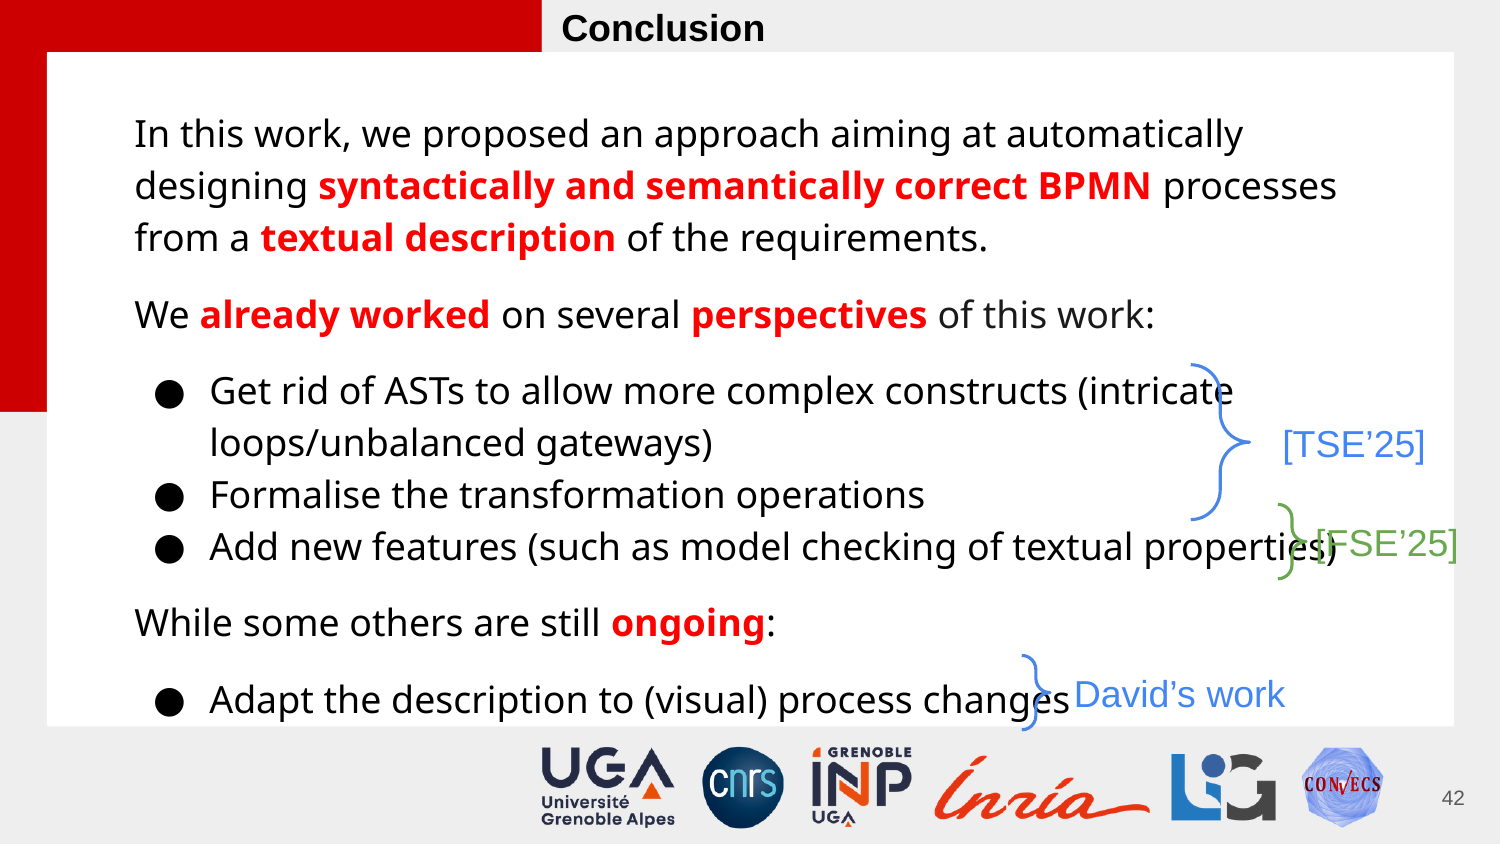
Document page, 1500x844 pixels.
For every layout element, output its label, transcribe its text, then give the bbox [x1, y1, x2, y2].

slide_number <numéro> [1389, 764, 1480, 830]
text_box Conclusion [546, 0, 1441, 55]
text_box David’s work [1041, 665, 1318, 720]
text_box [FSE’25] [1286, 514, 1488, 569]
text_box [TSE’25] [1249, 415, 1459, 470]
text_box In this work, we proposed an approach aiming at automatically designing syntactically and semantically correct BPMN processes from a textual description of the requirements. We already worked on several perspectives of this work: Get rid of ASTs to allow more complex constructs (intricate loops/unbalanced gateways) Formalise the transformation operations Add new features (such as model checking of textual properties) While some others are still ongoing: Adapt the description to (visual) process changes [119, 88, 1381, 744]
picture [0, 0, 1500, 844]
